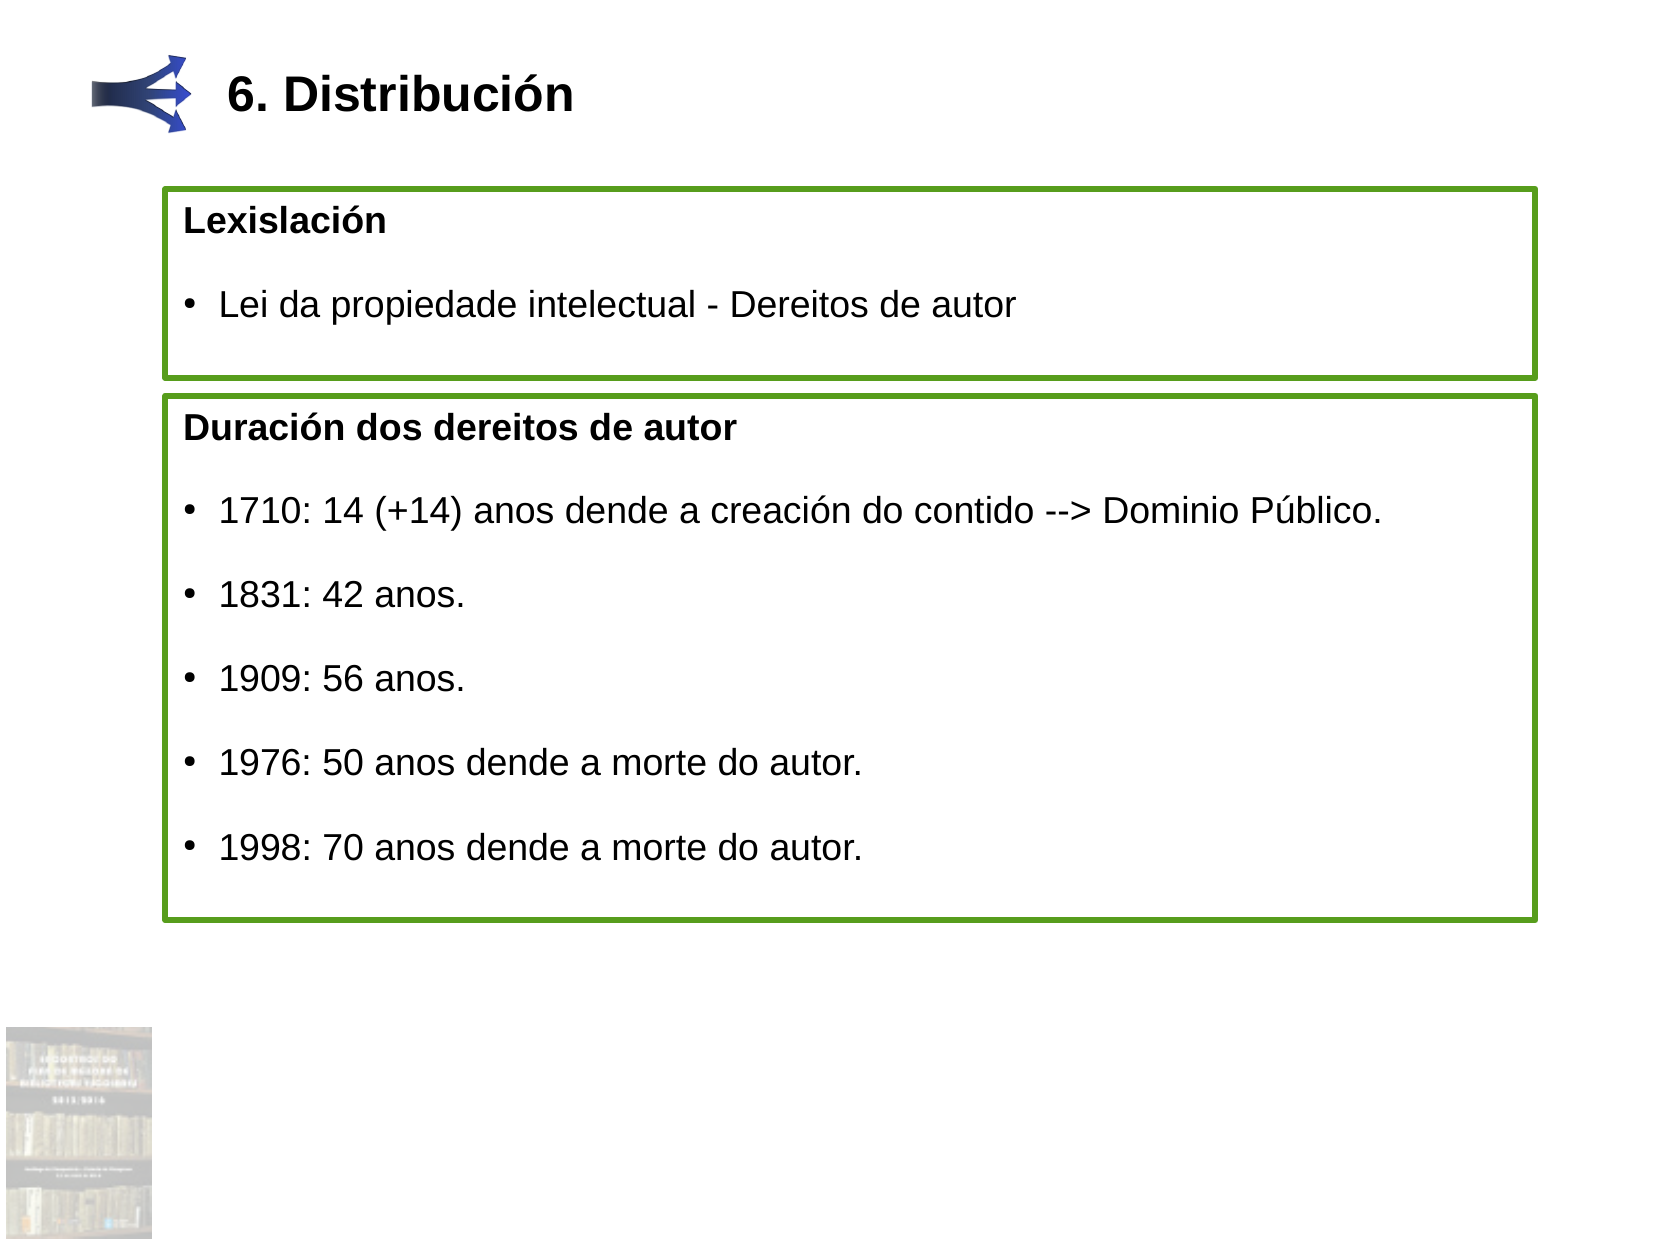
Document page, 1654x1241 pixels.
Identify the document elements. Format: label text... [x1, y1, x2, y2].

text_box 6. Distribución [212, 59, 1359, 130]
picture [6, 1027, 152, 1239]
picture [82, 47, 201, 140]
text_box Duración dos dereitos de autor 1710: 14 (+14) anos dende a creación do contido --> Dominio Público. 1831: 42 anos. 1909: 56 anos. 1976: 50 anos dende a morte do autor. 1998: 70 anos dende a morte do autor. [165, 395, 1536, 921]
text_box Lexislación Lei da propiedade intelectual - Dereitos de autor [165, 188, 1536, 378]
